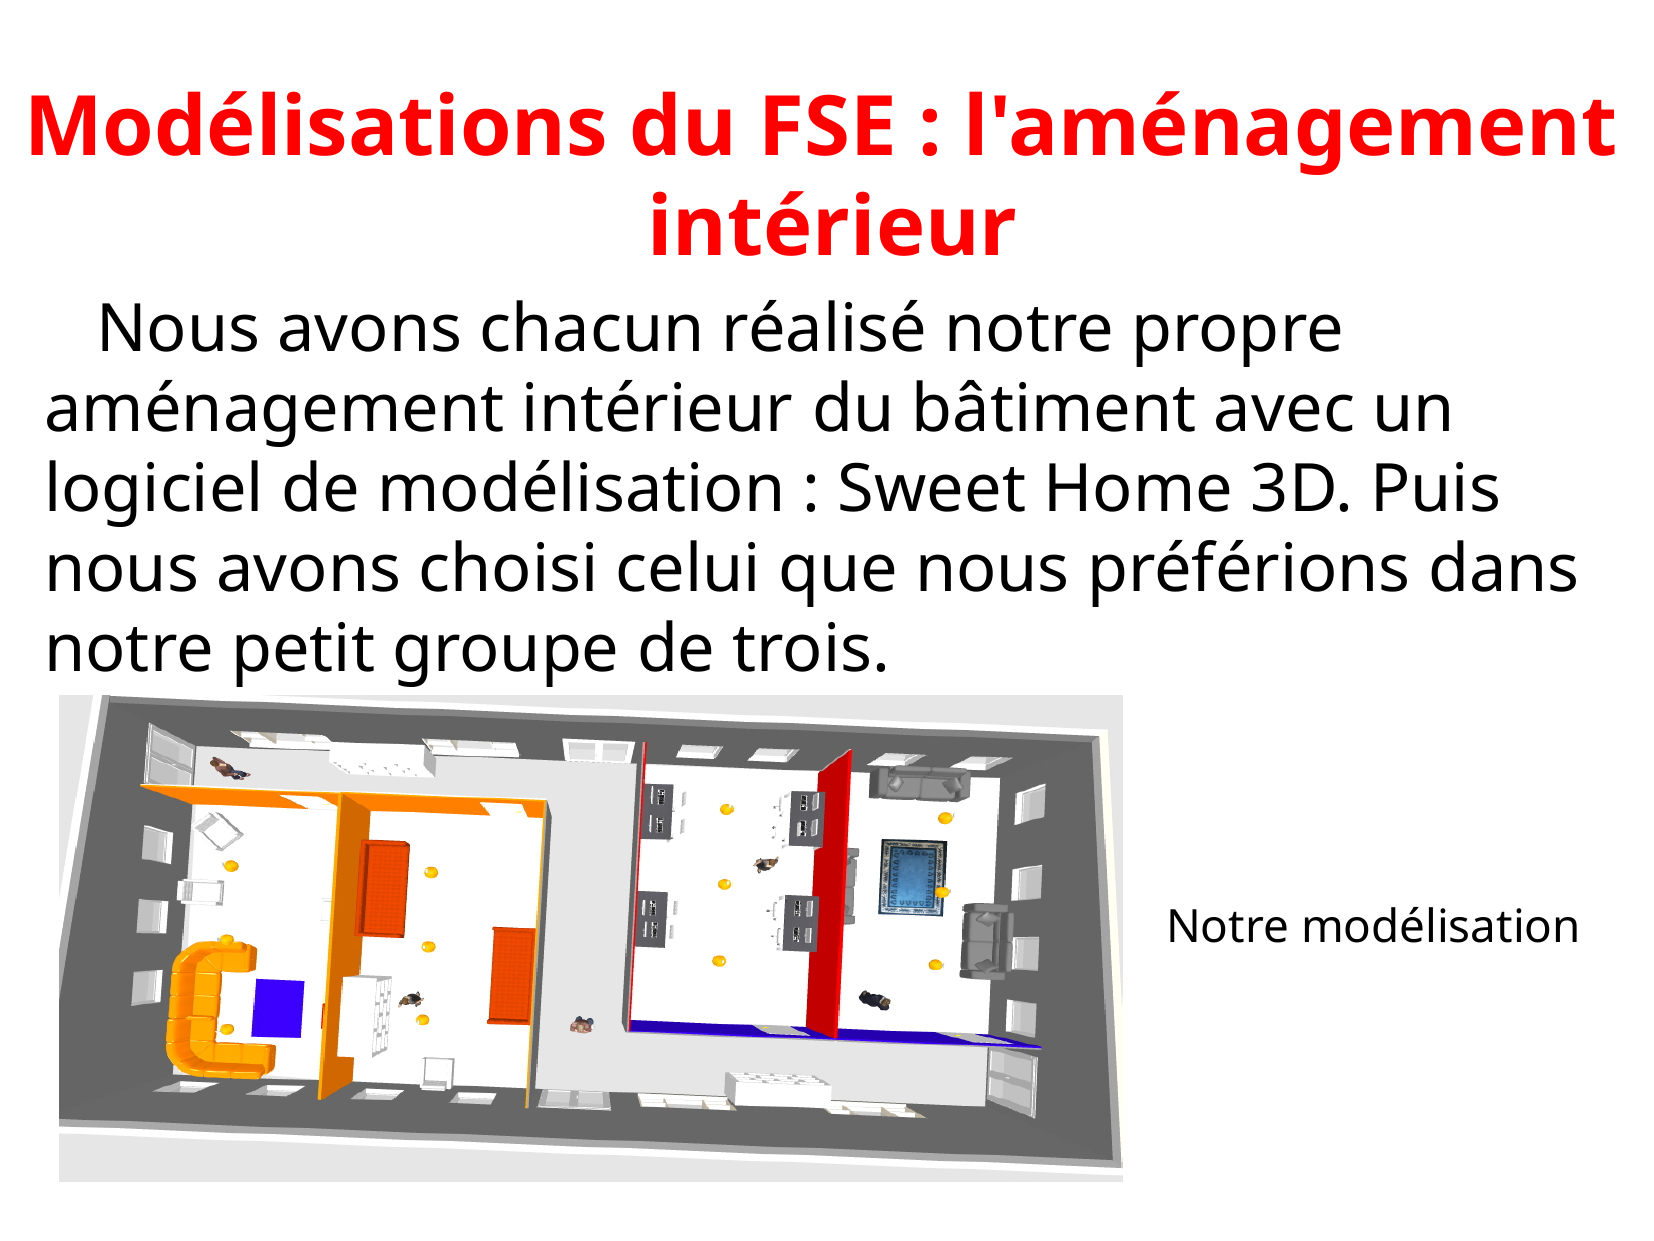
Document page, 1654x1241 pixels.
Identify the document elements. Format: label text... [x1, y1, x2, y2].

text_box Notre modélisation [1151, 885, 1589, 965]
title Modélisations du FSE : l'aménagement intérieur [0, 64, 1654, 265]
picture [59, 695, 1123, 1182]
list Nous avons chacun réalisé notre propre aménagement intérieur du bâtiment avec un logiciel de modélisation : Sweet Home 3D. Puis nous avons choisi celui que nous préférions dans notre petit groupe de trois. [29, 277, 1654, 1241]
